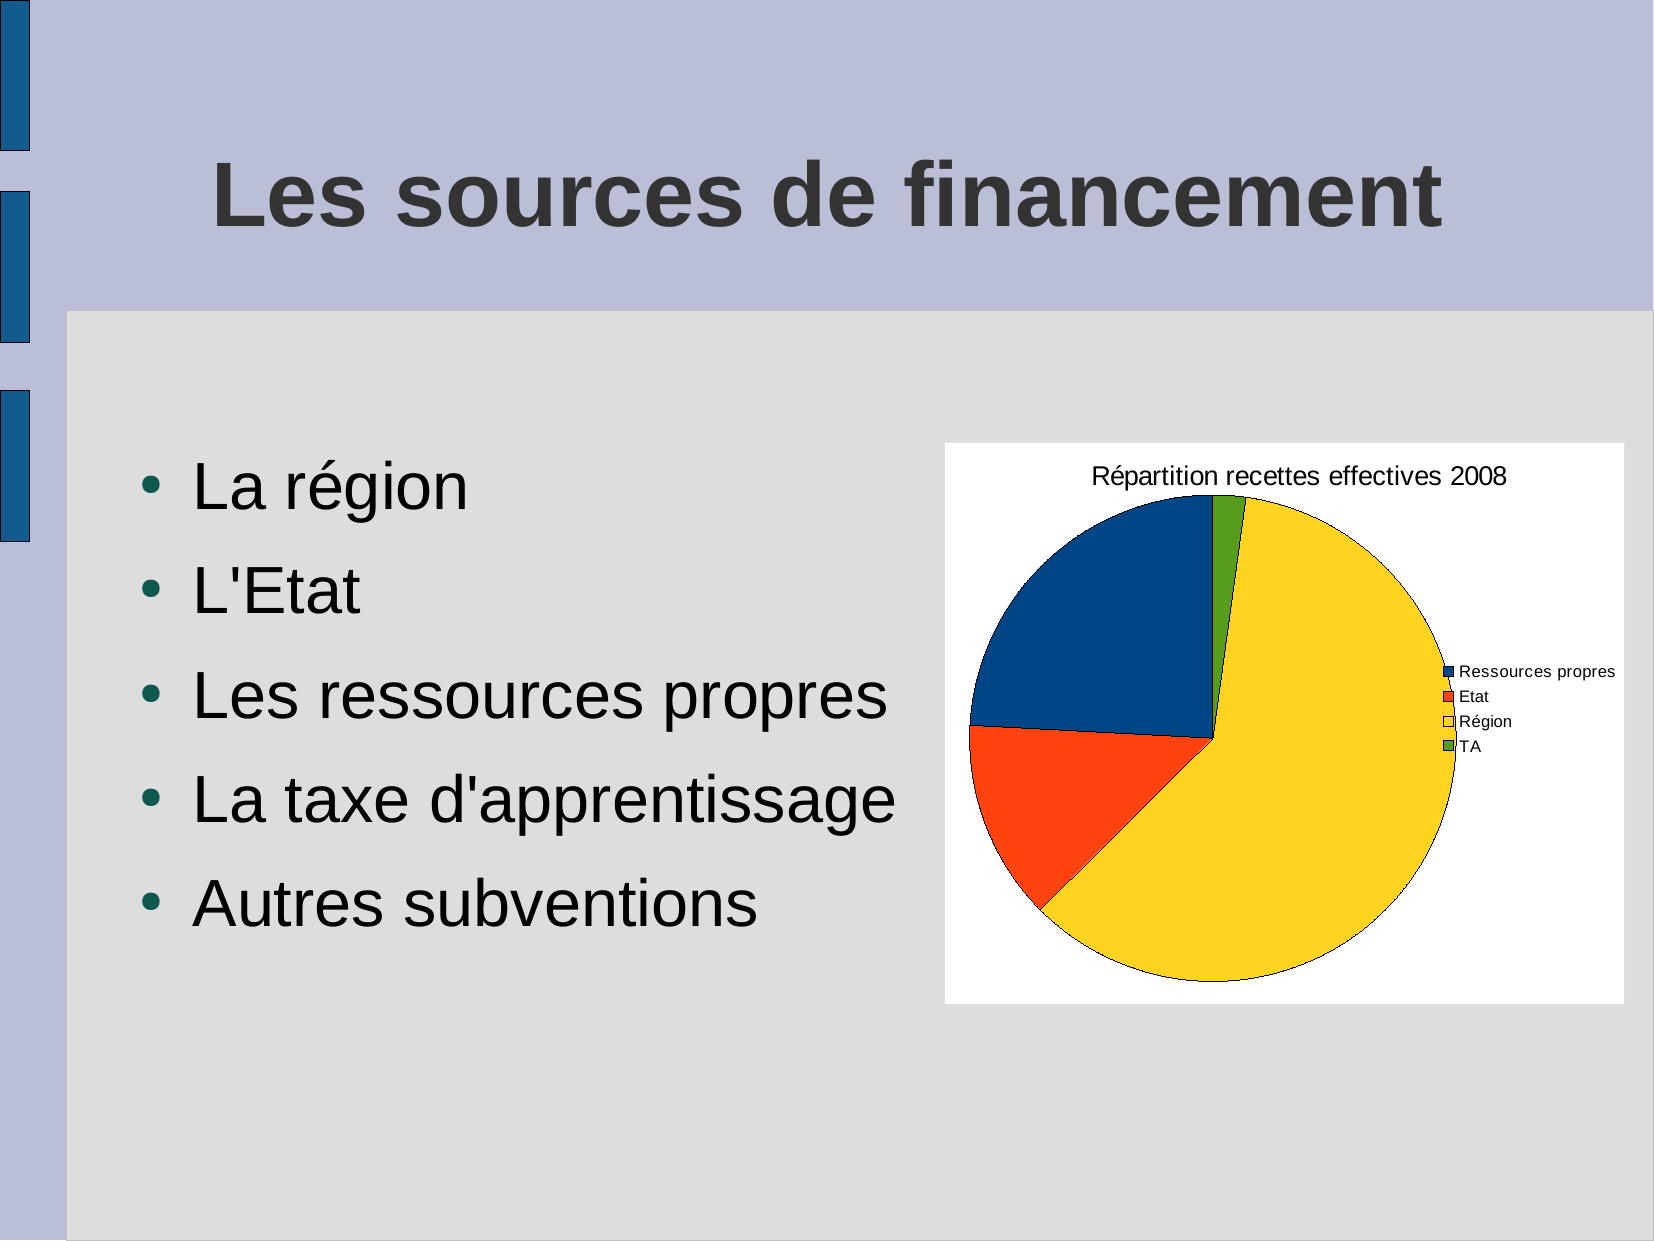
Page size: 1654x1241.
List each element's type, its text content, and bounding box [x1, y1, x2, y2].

chart [944, 442, 1625, 1004]
list La région L'Etat Les ressources propres La taxe d'apprentissage Autres subventions [121, 344, 1534, 1112]
title Les sources de financement [121, 91, 1534, 299]
